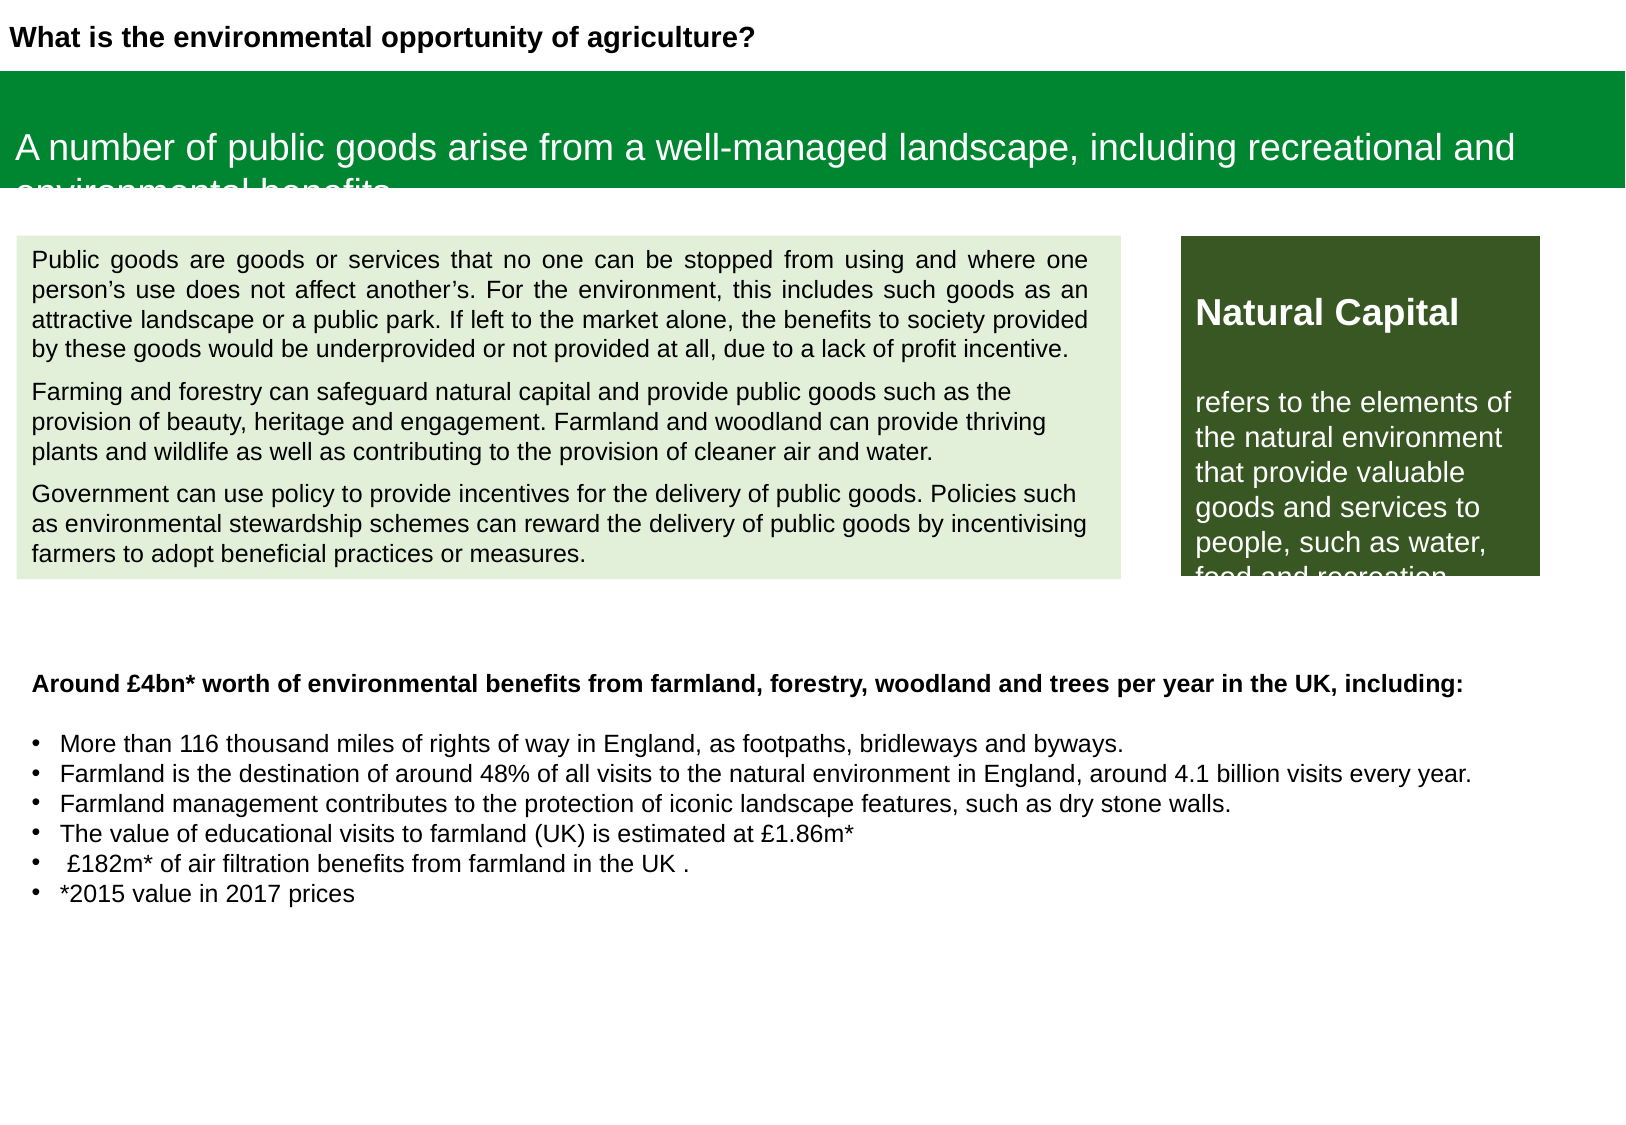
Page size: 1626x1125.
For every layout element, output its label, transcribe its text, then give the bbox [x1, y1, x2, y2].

text_box What is the environmental opportunity of agriculture? [0, 11, 1439, 62]
text_box A number of public goods arise from a well-managed landscape, including recreational and environmental benefits. [0, 71, 1625, 188]
text_box Around £4bn* worth of environmental benefits from farmland, forestry, woodland and trees per year in the UK, including: More than 116 thousand miles of rights of way in England, as footpaths, bridleways and byways. Farmland is the destination of around 48% of all visits to the natural environment in England, around 4.1 billion visits every year. Farmland management contributes to the protection of iconic landscape features, such as dry stone walls. The value of educational visits to farmland (UK) is estimated at £1.86m* £182m* of air filtration benefits from farmland in the UK . *2015 value in 2017 prices [16, 660, 1540, 918]
text_box Public goods are goods or services that no one can be stopped from using and where one person’s use does not affect another’s. For the environment, this includes such goods as an attractive landscape or a public park. If left to the market alone, the benefits to society provided by these goods would be underprovided or not provided at all, due to a lack of profit incentive. Farming and forestry can safeguard natural capital and provide public goods such as the provision of beauty, heritage and engagement. Farmland and woodland can provide thriving plants and wildlife as well as contributing to the provision of cleaner air and water. Government can use policy to provide incentives for the delivery of public goods. Policies such as environmental stewardship schemes can reward the delivery of public goods by incentivising farmers to adopt beneficial practices or measures. [16, 235, 1121, 580]
text_box Natural Capital refers to the elements of the natural environment that provide valuable goods and services to people, such as water, food and recreation. [1181, 236, 1540, 576]
